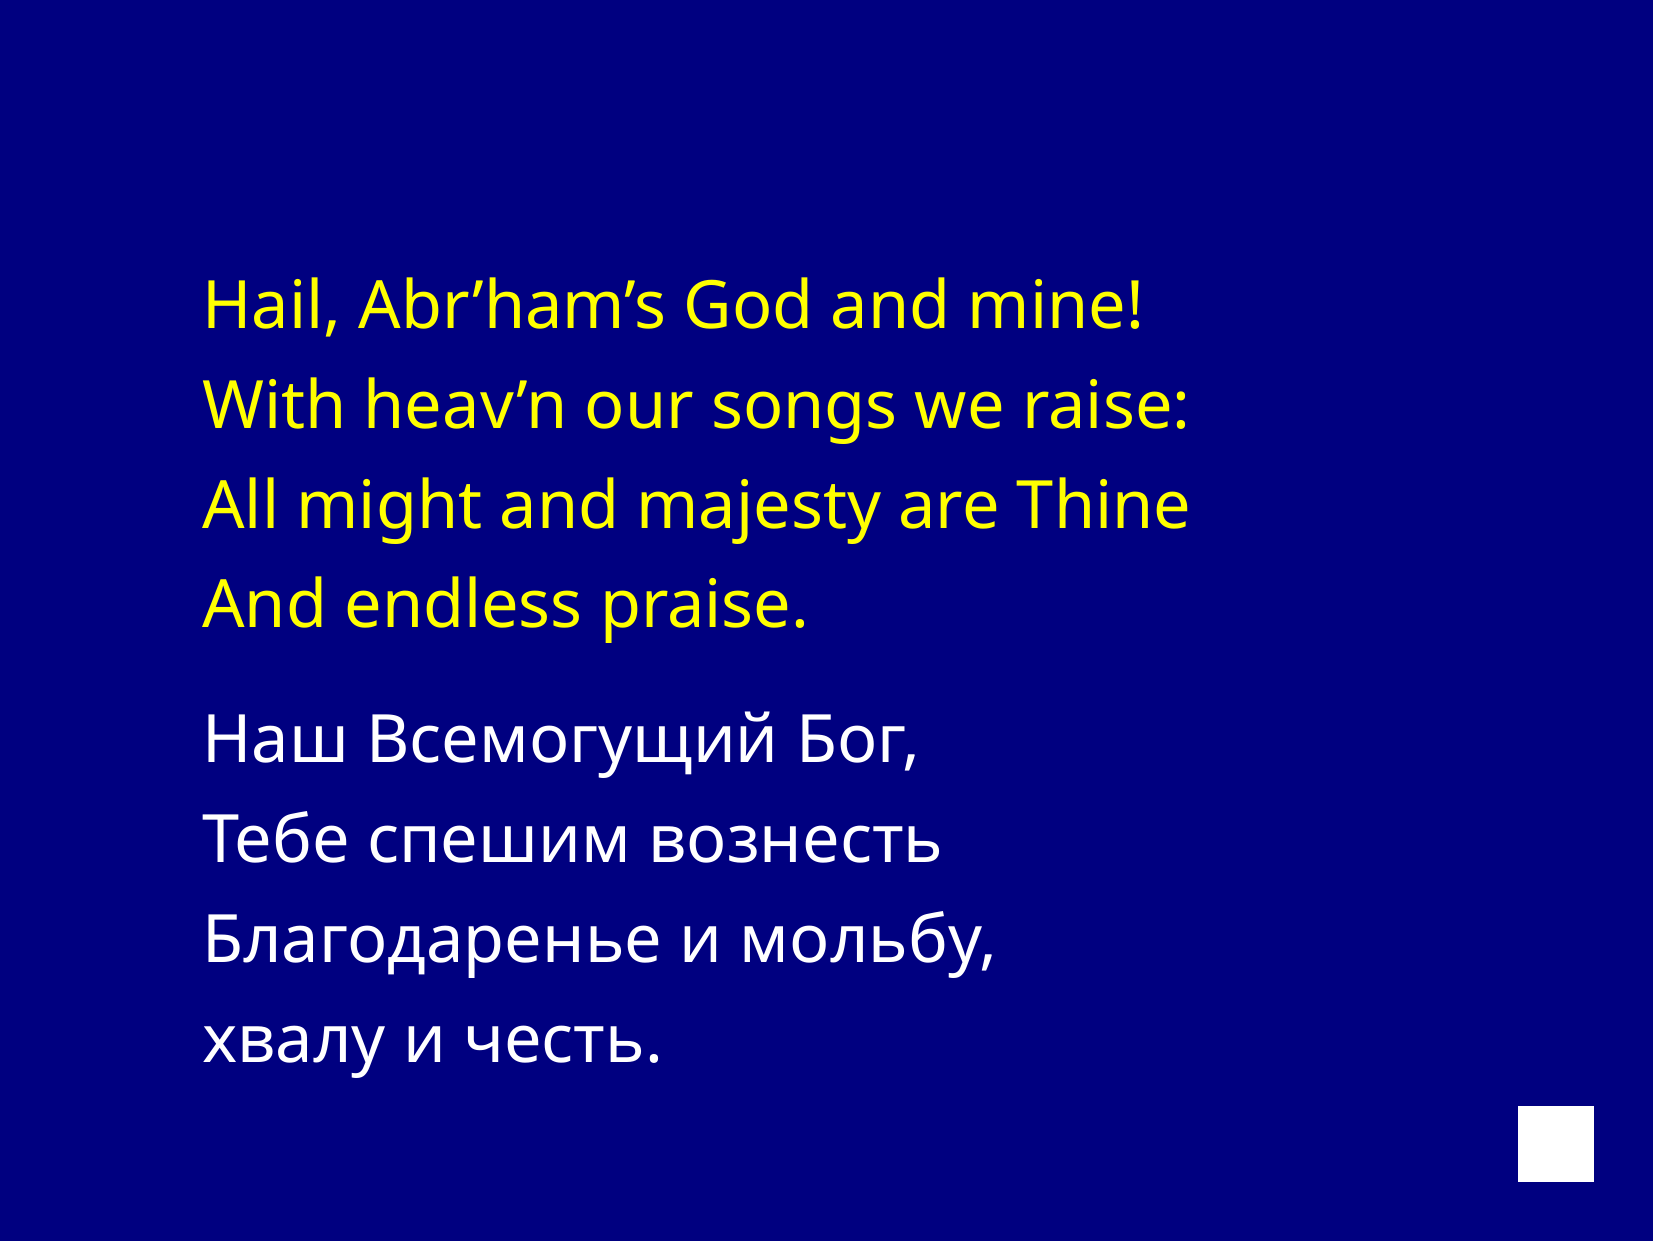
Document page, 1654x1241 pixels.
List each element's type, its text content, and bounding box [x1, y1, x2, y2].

text_box Наш Всемогущий Бог, Тебе спешим вознесть Благодаренье и мольбу, хвалу и честь. [75, 675, 1576, 1163]
text_box Hail, Abr’ham’s God and mine! With heav’n our songs we raise: All might and majesty are Thine And endless praise. [75, 150, 1576, 638]
text_box [1518, 1106, 1594, 1182]
